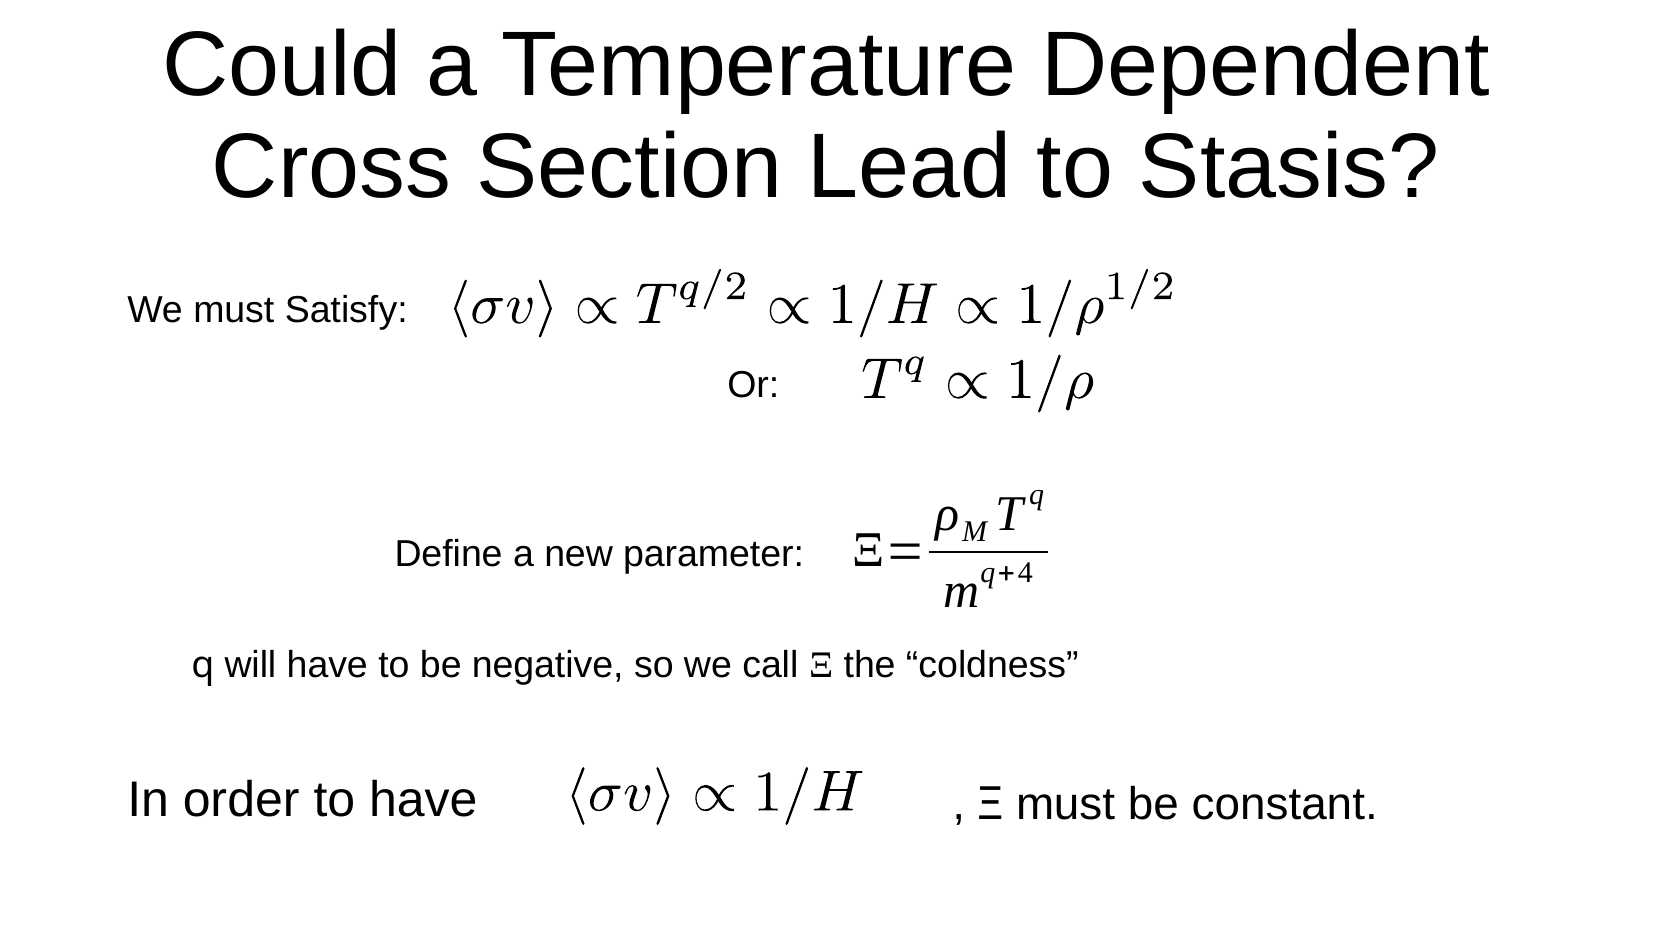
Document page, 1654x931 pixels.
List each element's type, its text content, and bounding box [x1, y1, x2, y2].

text_box [450, 268, 1172, 338]
text_box Define a new parameter: [379, 525, 826, 624]
text_box Or: [712, 355, 826, 413]
text_box , Ξ must be constant. [937, 763, 1538, 863]
text_box [568, 767, 863, 826]
text_box We must Satisfy: [112, 280, 451, 338]
text_box In order to have [112, 763, 526, 863]
title Could a Temperature Dependent Cross Section Lead to Stasis? [82, 12, 1571, 218]
text_box [862, 354, 1094, 413]
chart [852, 478, 1051, 631]
text_box q will have to be negative, so we call Ξ the “coldness” [176, 630, 1527, 737]
